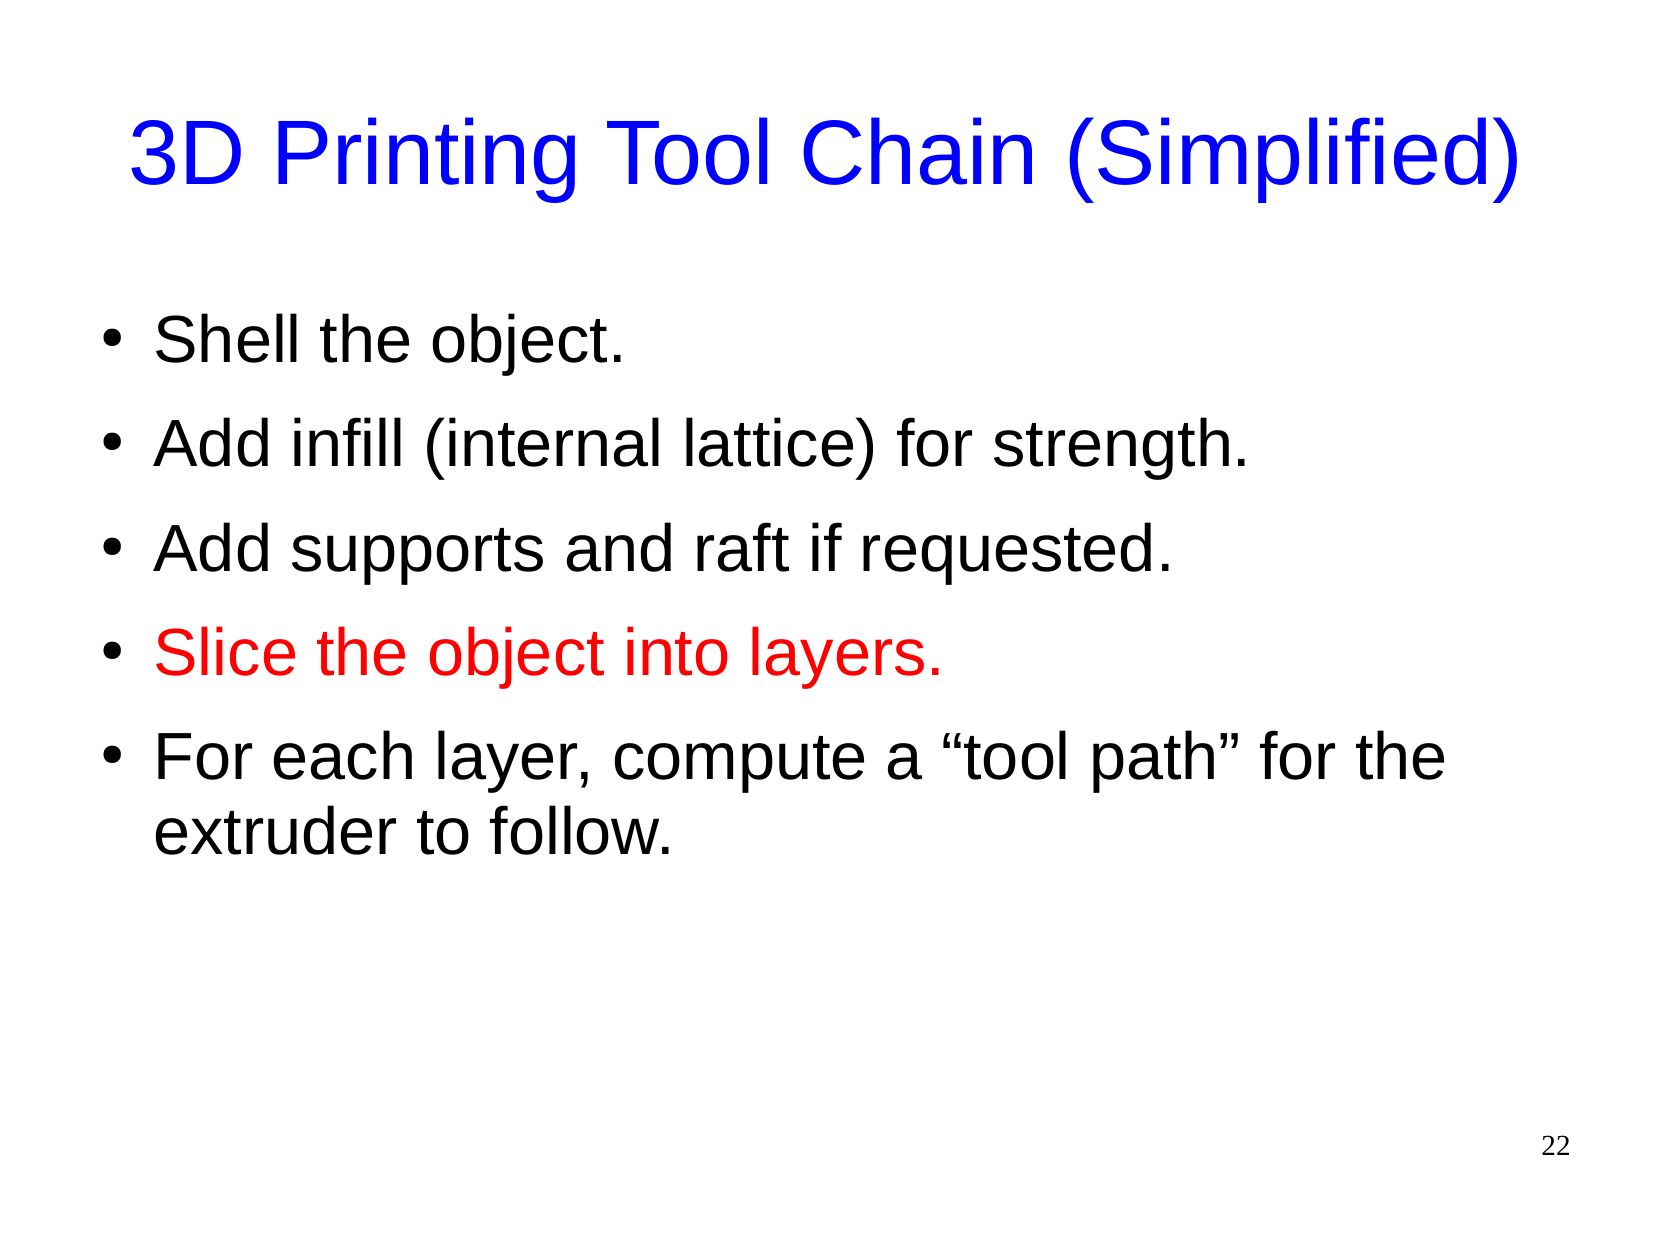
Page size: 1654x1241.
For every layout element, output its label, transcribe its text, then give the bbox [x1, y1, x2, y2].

list Shell the object. Add infill (internal lattice) for strength. Add supports and raft if requested. Slice the object into layers. For each layer, compute a “tool path” for the extruder to follow. [82, 302, 1538, 1022]
title 3D Printing Tool Chain (Simplified) [82, 49, 1571, 257]
